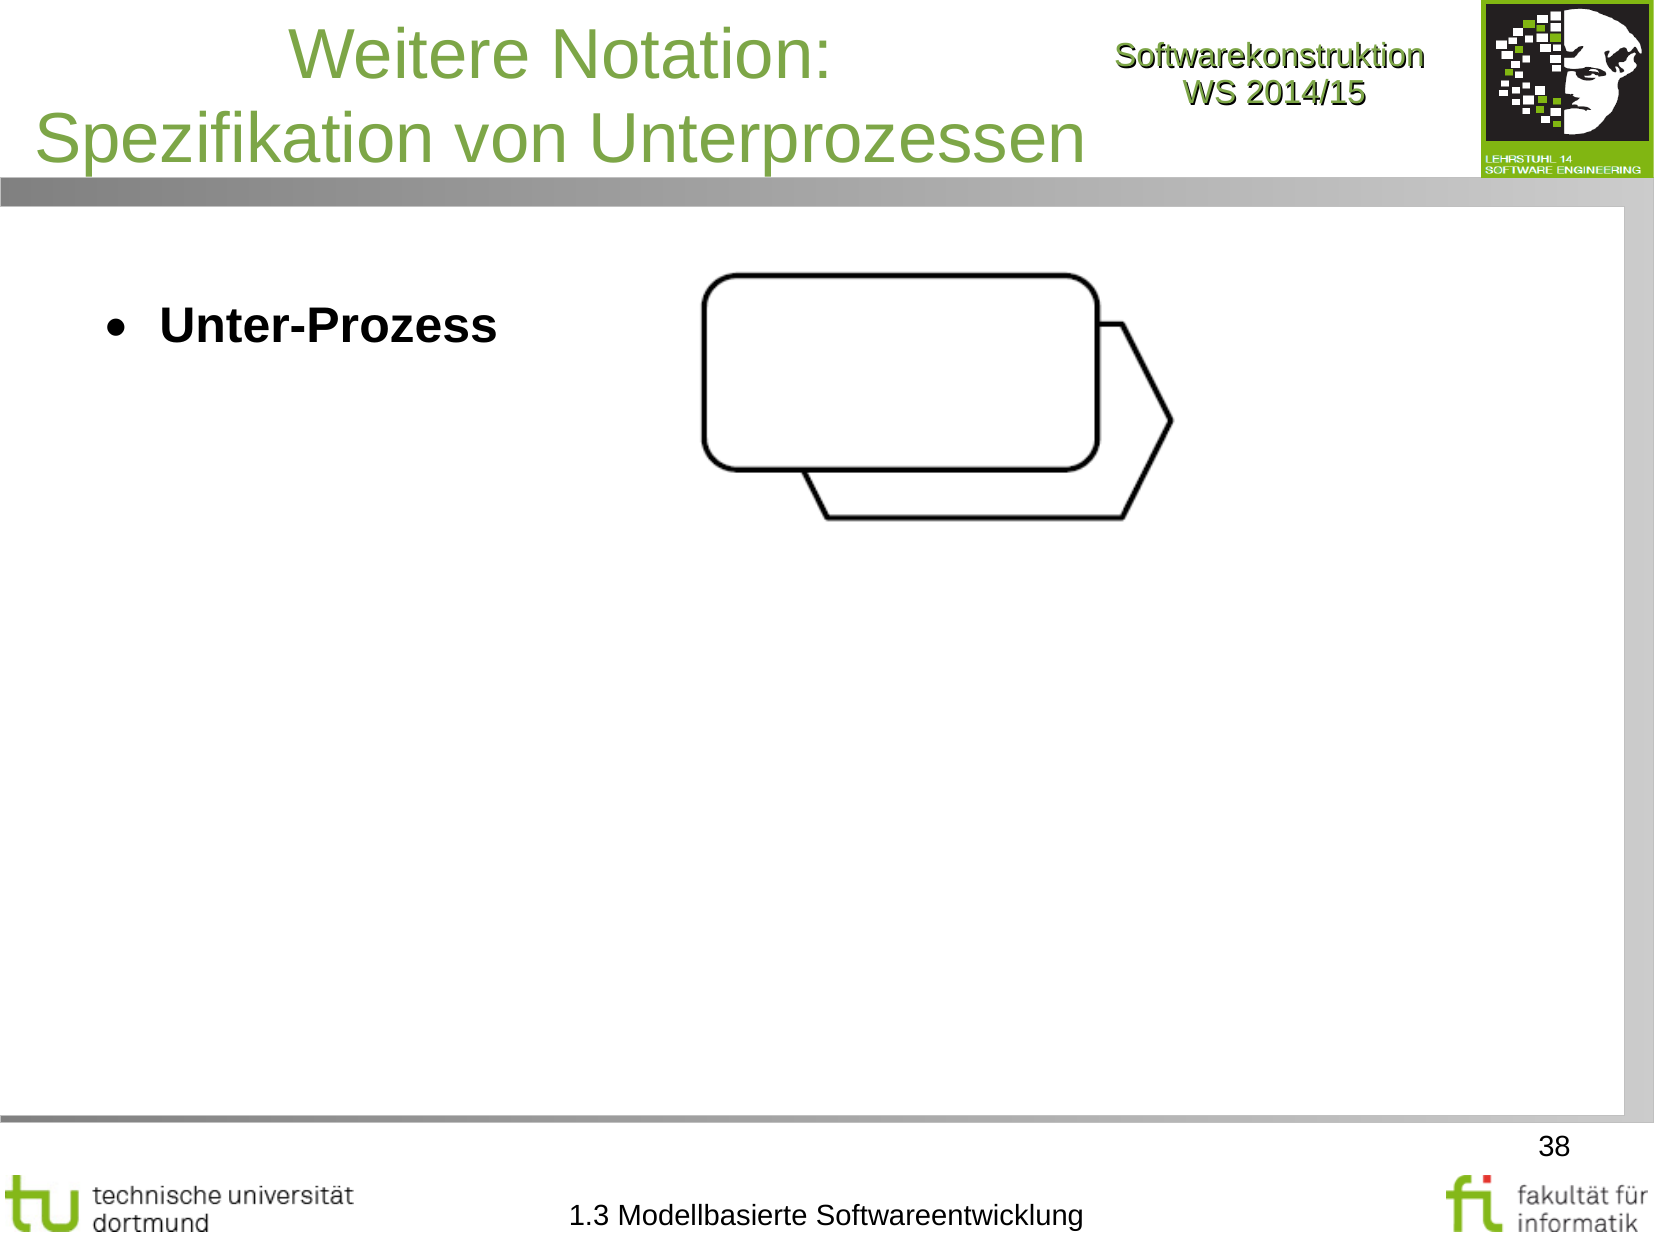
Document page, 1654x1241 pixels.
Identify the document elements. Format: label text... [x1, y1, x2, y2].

picture [697, 265, 1182, 532]
list Unter-Prozess [88, 291, 1034, 963]
picture [1446, 1175, 1648, 1232]
picture [1481, 0, 1654, 178]
picture [5, 1175, 354, 1232]
title Weitere Notation: Spezifikation von Unterprozessen [29, 7, 1093, 178]
